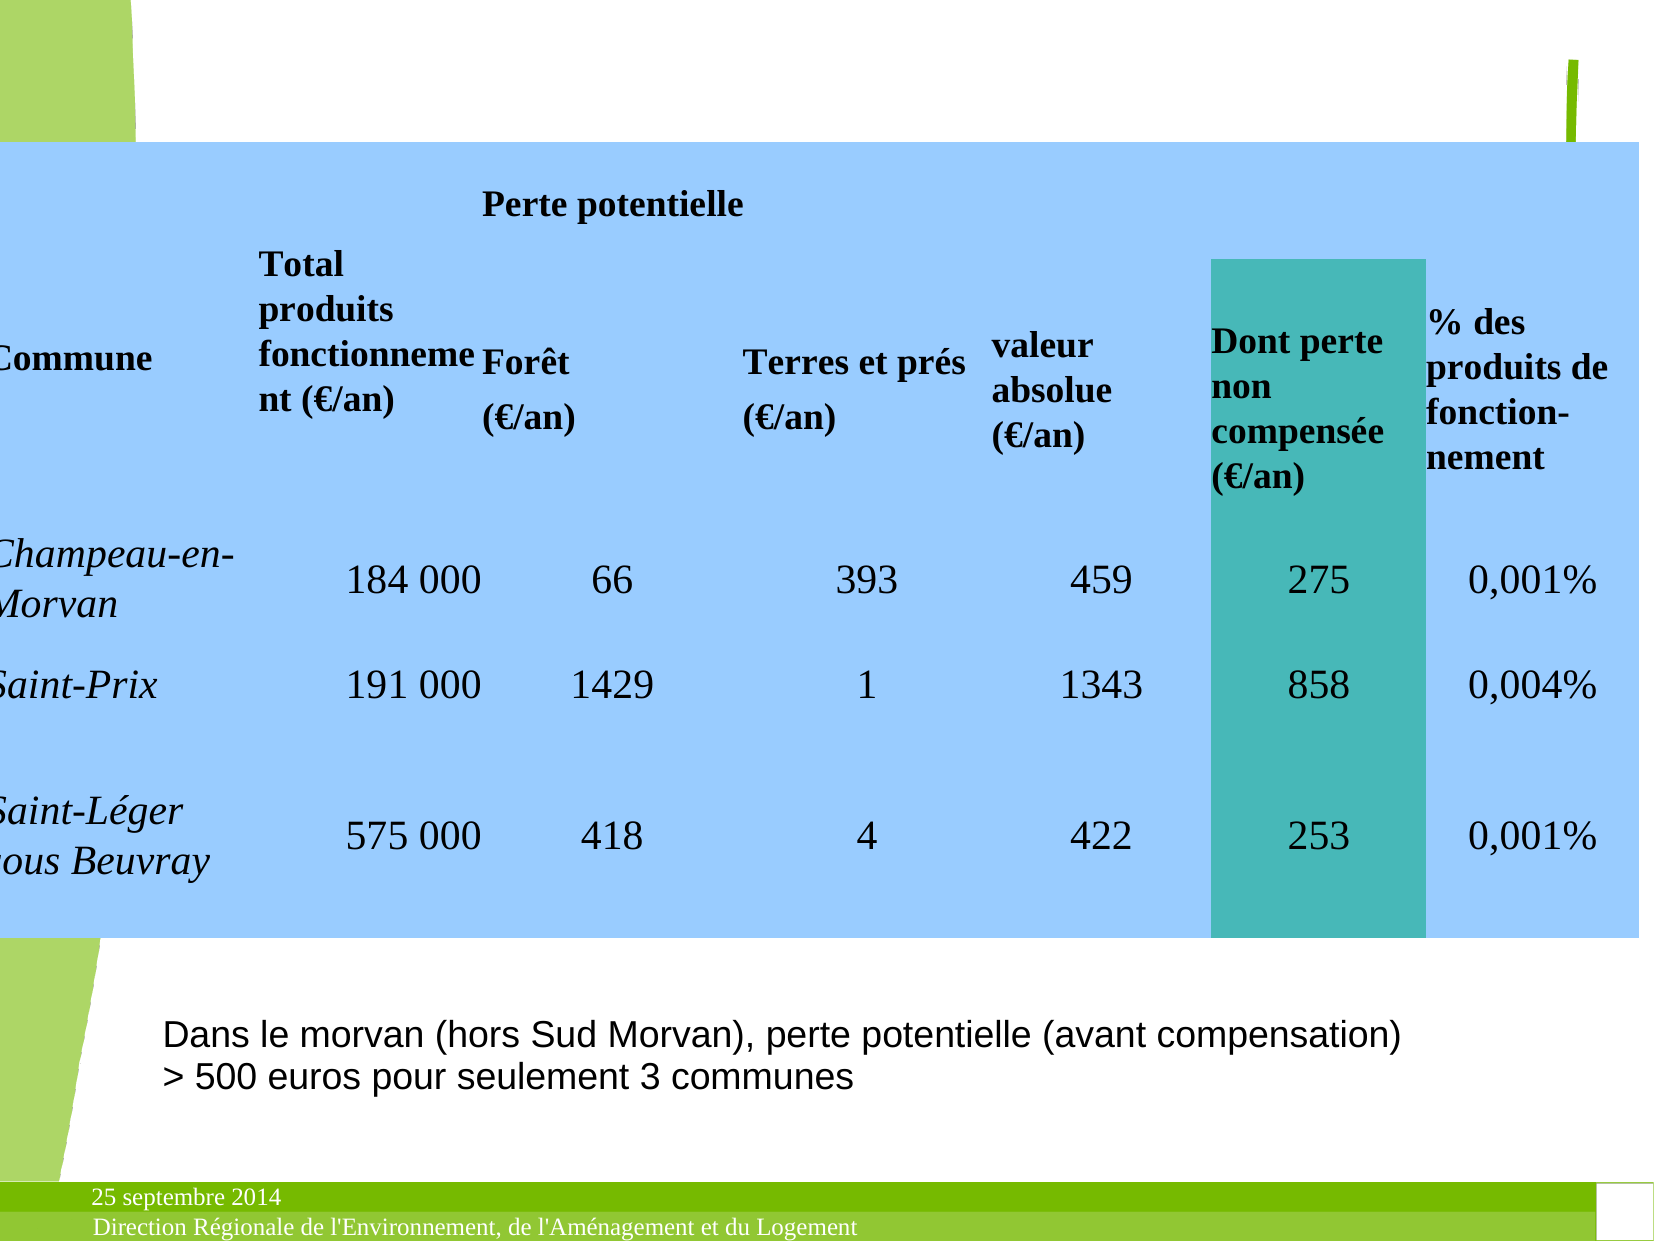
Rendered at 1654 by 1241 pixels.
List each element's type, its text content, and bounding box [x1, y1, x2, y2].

table_cell 418 [482, 724, 743, 938]
table_cell 1429 [482, 637, 743, 724]
table_cell Forêt (€/an) [482, 259, 743, 512]
table_header Total produits fonctionnement (€/an) [259, 142, 482, 512]
table_cell Champeau-en-Morvan [0, 512, 259, 637]
text_box Dans le morvan (hors Sud Morvan), perte potentielle (avant compensation) > 500 euros pour seulement 3 communes [147, 1003, 1447, 1103]
table_cell 253 [1211, 724, 1426, 938]
table_cell % des produits de fonction-nement [1426, 259, 1639, 512]
table_cell 459 [992, 512, 1211, 637]
table_cell Dont perte non compensée (€/an) [1211, 259, 1426, 512]
table_cell 393 [743, 512, 992, 637]
table_cell 575 000 [259, 724, 482, 938]
table_cell Saint-Léger sous Beuvray [0, 724, 259, 938]
table_cell Saint-Prix [0, 637, 259, 724]
table_cell 275 [1211, 512, 1426, 637]
table_cell 858 [1211, 637, 1426, 724]
table_cell 0,001% [1426, 512, 1639, 637]
table_cell 0,001% [1426, 724, 1639, 938]
table_cell 4 [743, 724, 992, 938]
table_cell Terres et prés (€/an) [743, 259, 992, 512]
table_header Commune [0, 142, 259, 512]
table_cell 191 000 [259, 637, 482, 724]
table_cell valeur absolue (€/an) [992, 259, 1211, 512]
table_cell 422 [992, 724, 1211, 938]
table_cell 66 [482, 512, 743, 637]
picture [0, 0, 1654, 1241]
table_header Perte potentielle [482, 142, 1639, 259]
table_cell 184 000 [259, 512, 482, 637]
table_cell 1 [743, 637, 992, 724]
table_cell 0,004% [1426, 637, 1639, 724]
table_cell 1343 [992, 637, 1211, 724]
